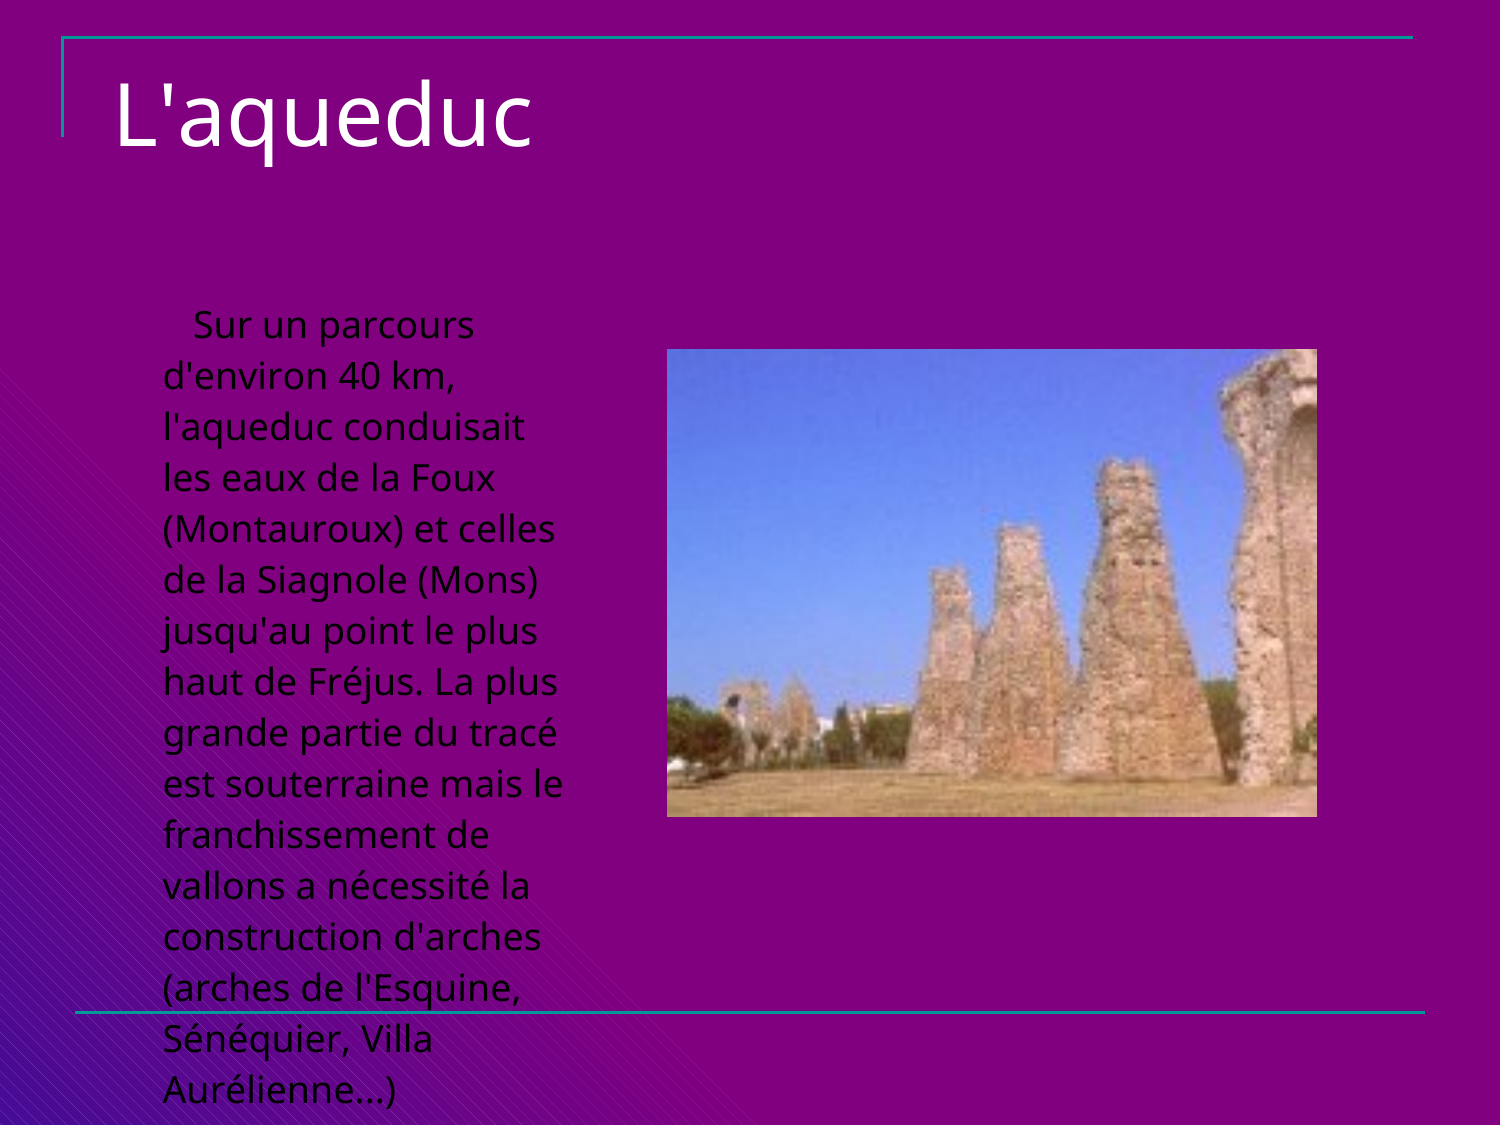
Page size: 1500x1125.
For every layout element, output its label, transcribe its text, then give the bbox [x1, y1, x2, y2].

picture [667, 349, 1317, 817]
text_box Sur un parcours d'environ 40 km, l'aqueduc conduisait les eaux de la Foux (Montauroux) et celles de la Siagnole (Mons) jusqu'au point le plus haut de Fréjus. La plus grande partie du tracé est souterraine mais le franchissement de vallons a nécessité la construction d'arches (arches de l'Esquine, Sénéquier, Villa Aurélienne...) [147, 290, 585, 1123]
title L'aqueduc [75, 45, 1426, 233]
